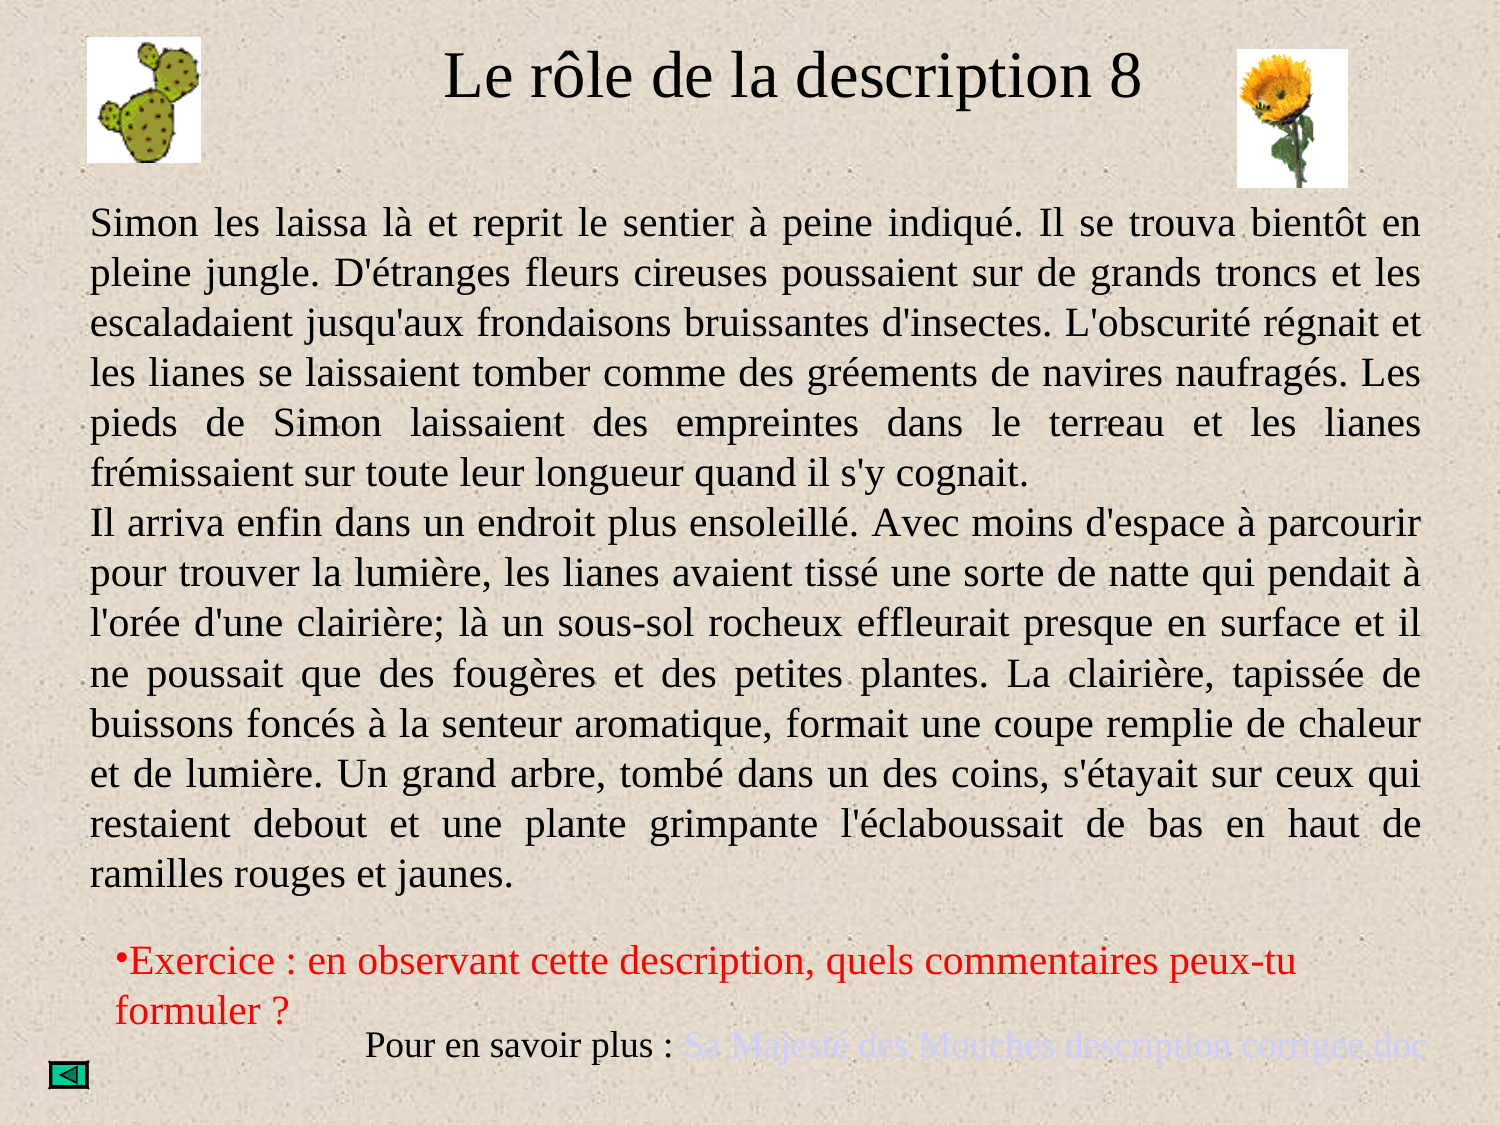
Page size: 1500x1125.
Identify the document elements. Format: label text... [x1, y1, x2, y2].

text_box Simon les laissa là et reprit le sentier à peine indiqué. Il se trouva bientôt en pleine jungle. D'étranges fleurs cireuses poussaient sur de grands troncs et les escaladaient jusqu'aux frondaisons bruissantes d'insectes. L'obscurité régnait et les lianes se laissaient tomber comme des gréements de navires naufragés. Les pieds de Simon laissaient des empreintes dans le terreau et les lianes frémissaient sur toute leur longueur quand il s'y cognait. Il arriva enfin dans un endroit plus ensoleillé. Avec moins d'espace à parcourir pour trouver la lumière, les lianes avaient tissé une sorte de natte qui pendait à l'orée d'une clairière; là un sous‑sol rocheux effleurait presque en surface et il ne poussait que des fougères et des petites plantes. La clairière, tapissée de buissons foncés à la senteur aromatique, formait une coupe remplie de chaleur et de lumière. Un grand arbre, tombé dans un des coins, s'étayait sur ceux qui restaient debout et une plante grimpante l'éclaboussait de bas en haut de ramilles rouges et jaunes. [75, 187, 1438, 904]
title Le rôle de la description 8 [350, 30, 1238, 120]
text_box [51, 1062, 88, 1088]
text_box Pour en savoir plus : Sa Majesté des Mouches description corrigée.doc [350, 1012, 1451, 1073]
text_box Exercice : en observant cette description, quels commentaires peux-tu formuler ? [99, 924, 1338, 1041]
picture [0, 0, 1500, 1125]
